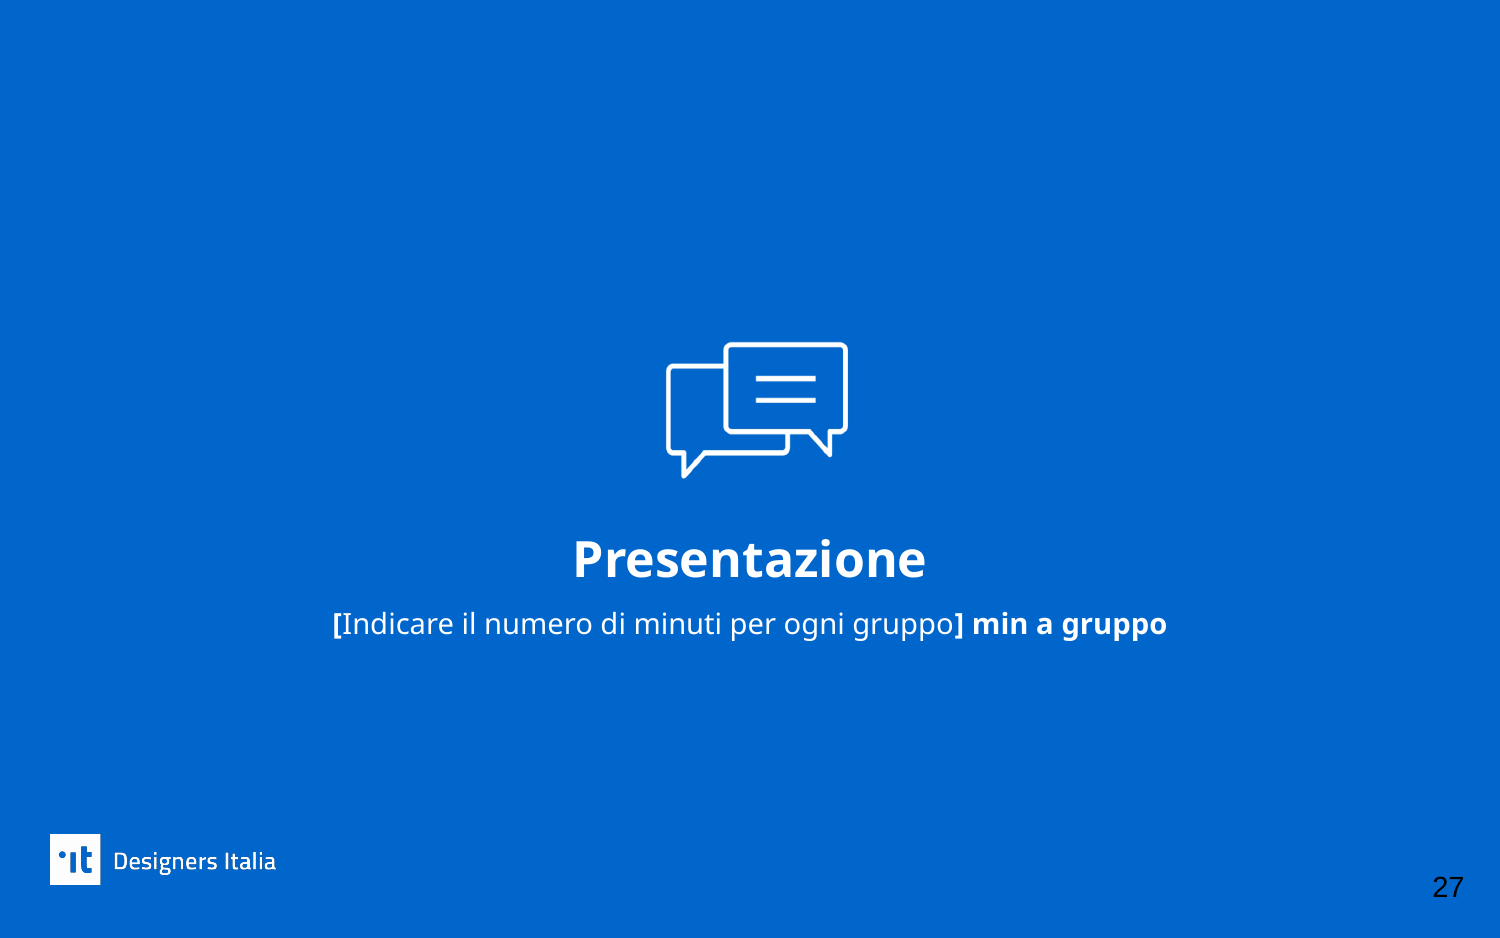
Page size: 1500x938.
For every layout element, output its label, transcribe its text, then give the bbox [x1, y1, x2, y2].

picture [50, 834, 289, 885]
slide_number <numero> [1389, 850, 1480, 922]
picture [625, 296, 875, 491]
text_box Presentazione [Indicare il numero di minuti per ogni gruppo] min a gruppo [89, 491, 1411, 647]
